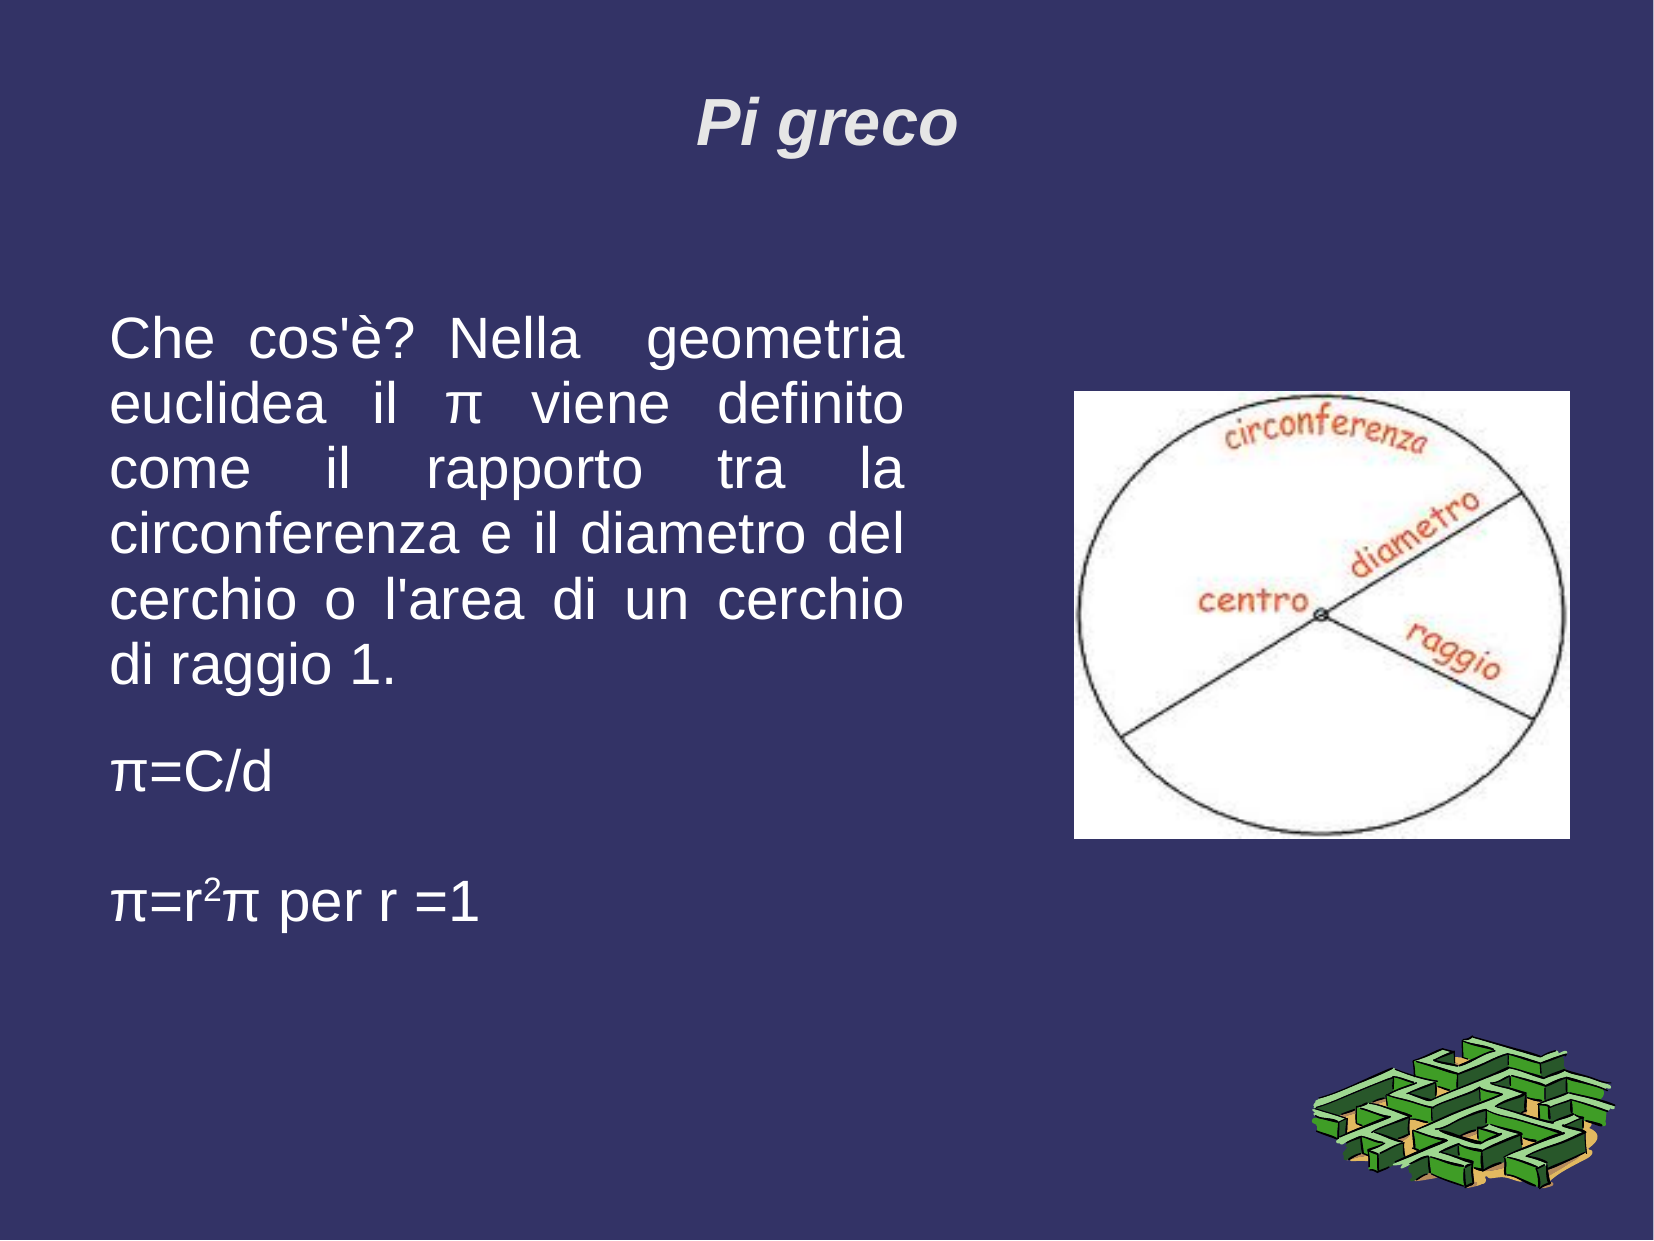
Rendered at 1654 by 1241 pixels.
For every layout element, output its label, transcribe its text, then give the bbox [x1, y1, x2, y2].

text_box Che cos'è? Nella geometria euclidea il π viene definito come il rapporto tra la circonferenza e il diametro del cerchio o l'area di un cerchio di raggio 1. π=C/d π=r2π per r =1 [94, 298, 922, 1109]
title Pi greco [121, 19, 1534, 227]
picture [1074, 391, 1570, 839]
